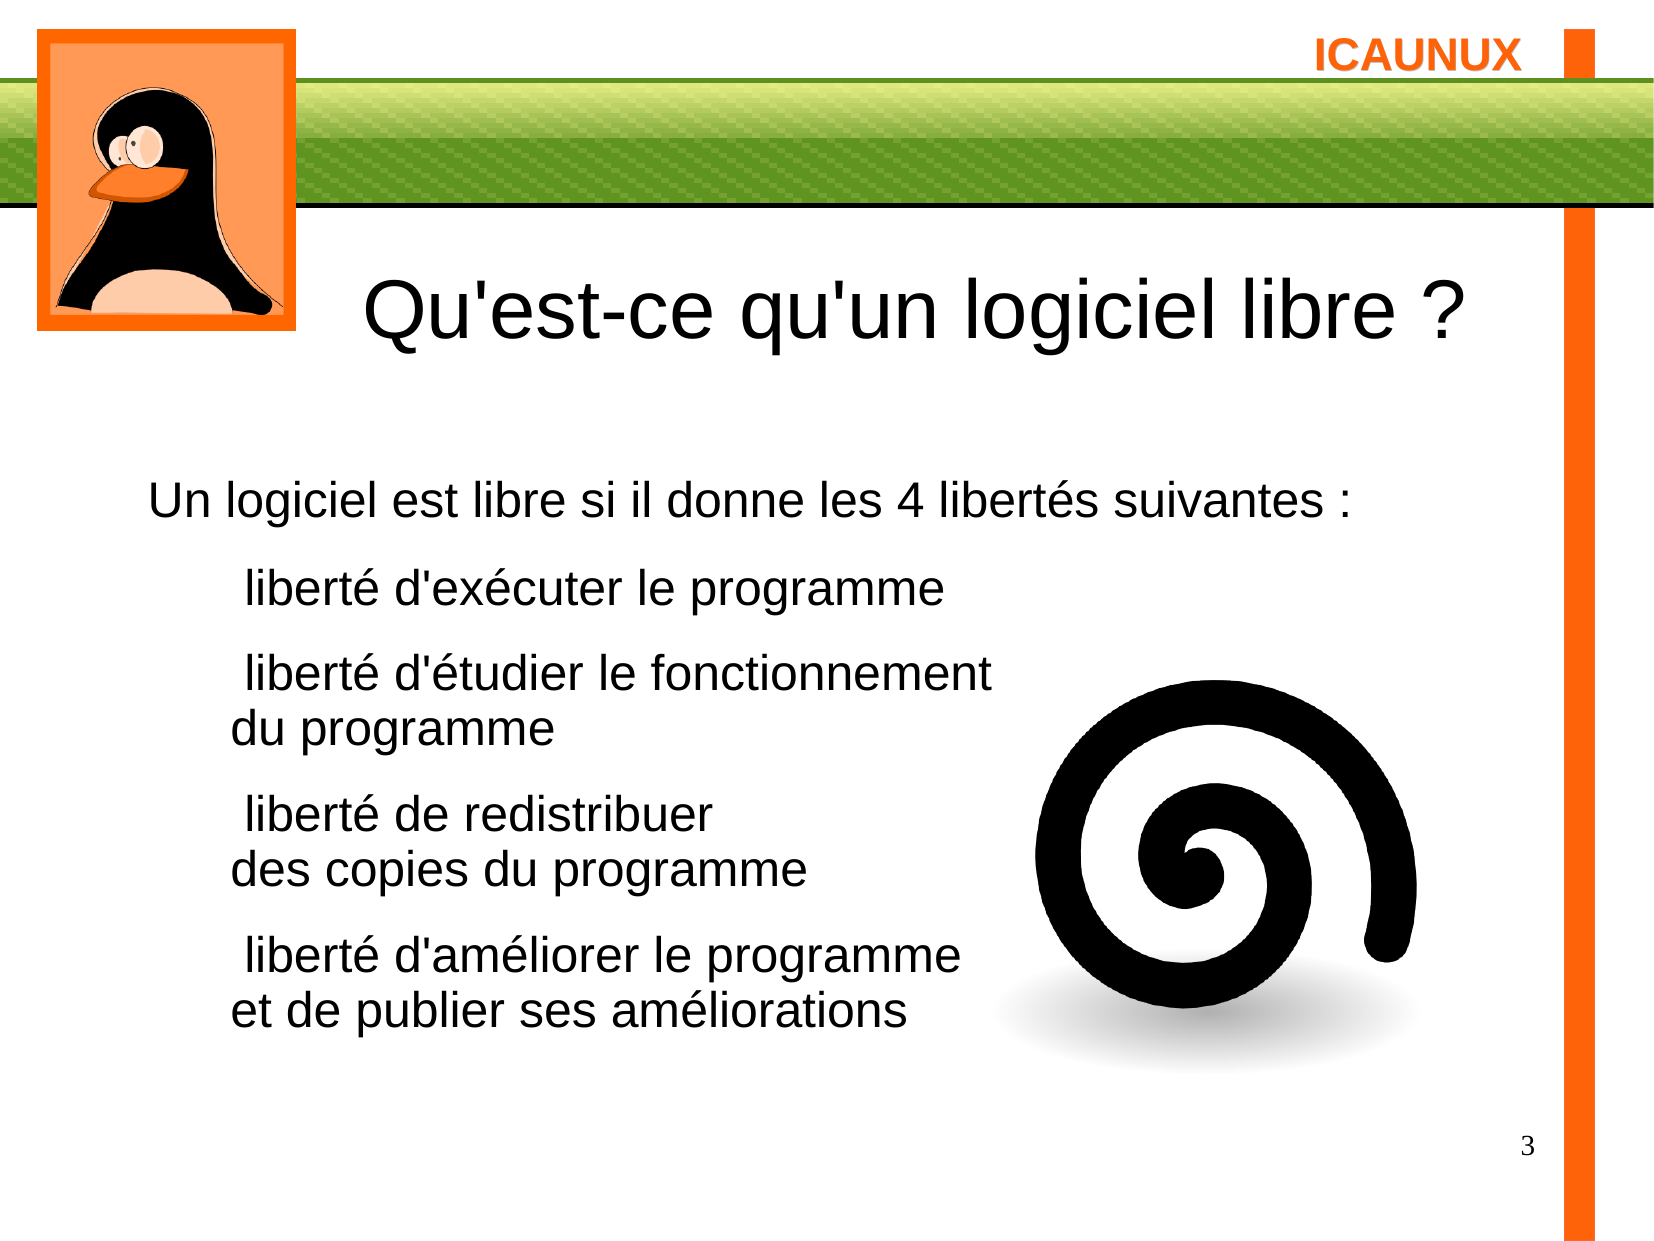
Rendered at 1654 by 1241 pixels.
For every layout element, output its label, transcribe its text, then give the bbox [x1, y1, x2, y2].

list liberté d'exécuter le programme liberté d'étudier le fonctionnement du programme liberté de redistribuer des copies du programme liberté d'améliorer le programme et de publier ses améliorations [230, 559, 1063, 1123]
picture [1063, 622, 1447, 1093]
picture [0, 29, 1654, 331]
title Qu'est-ce qu'un logiciel libre ? [324, 235, 1506, 384]
list Un logiciel est libre si il donne les 4 libertés suivantes : [147, 472, 1571, 1094]
